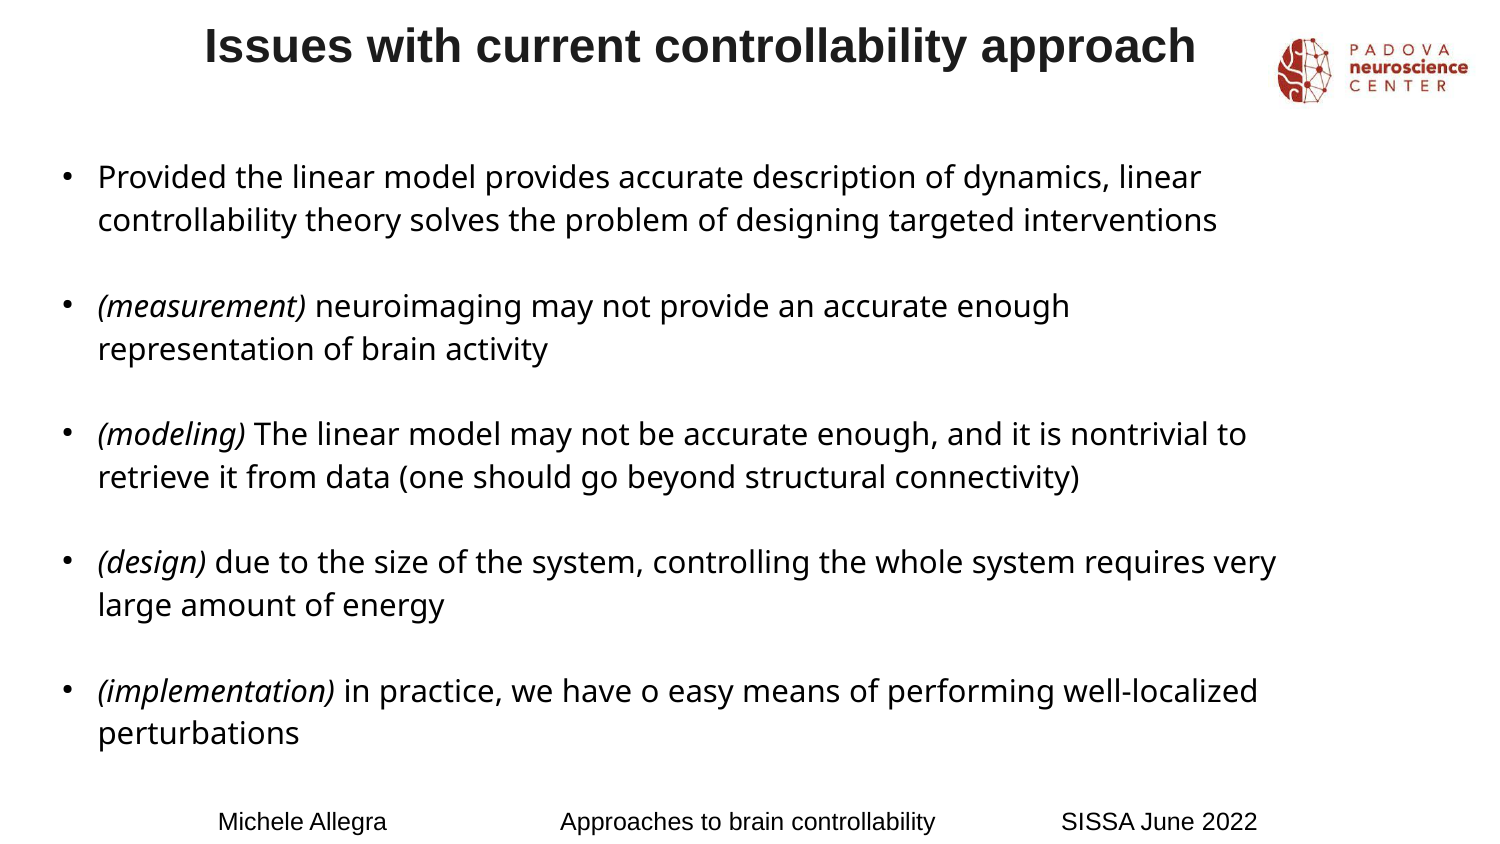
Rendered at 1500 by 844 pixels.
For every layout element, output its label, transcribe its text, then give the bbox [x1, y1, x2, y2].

text_box Michele Allegra Approaches to brain controllability SISSA June 2022 [64, 794, 1415, 844]
text_box Provided the linear model provides accurate description of dynamics, linear controllability theory solves the problem of designing targeted interventions (measurement) neuroimaging may not provide an accurate enough representation of brain activity (modeling) The linear model may not be accurate enough, and it is nontrivial to retrieve it from data (one should go beyond structural connectivity) (design) due to the size of the system, controlling the whole system requires very large amount of energy (implementation) in practice, we have o easy means of performing well-localized perturbations [47, 148, 1312, 744]
picture [1268, 10, 1476, 123]
text_box Issues with current controllability approach [27, 0, 1389, 95]
